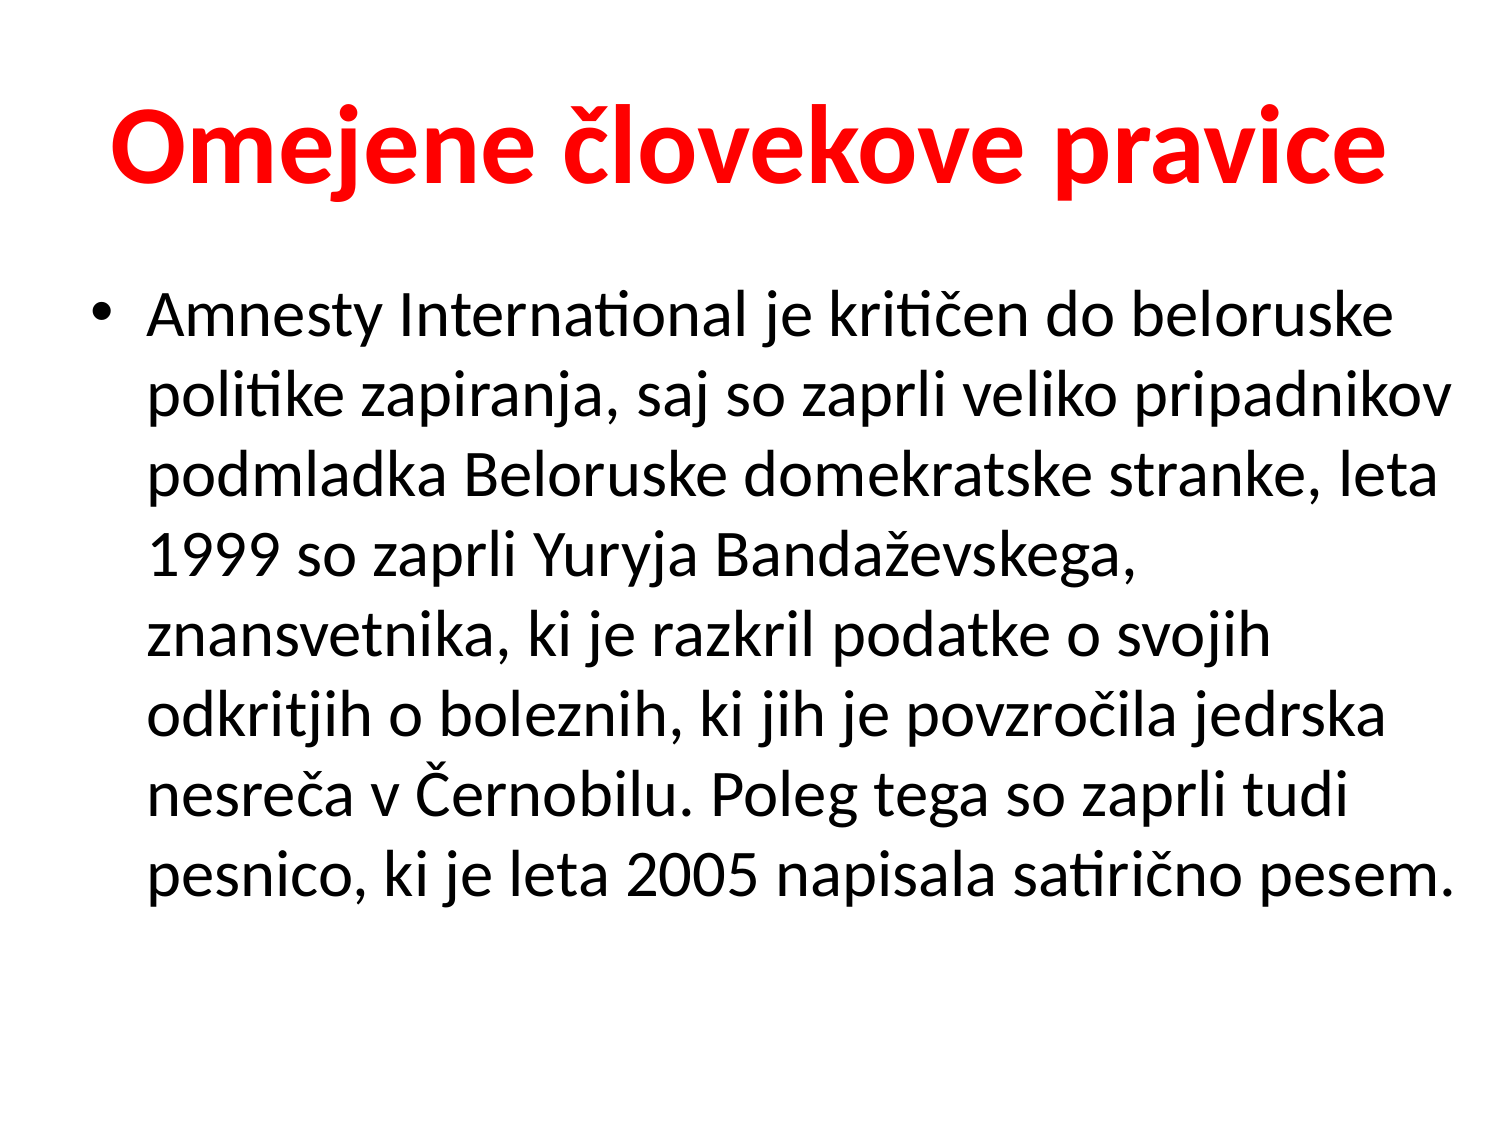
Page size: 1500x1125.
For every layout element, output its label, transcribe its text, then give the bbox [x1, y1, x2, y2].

title Omejene človekove pravice [75, 45, 1425, 233]
list Amnesty International je kritičen do beloruske politike zapiranja, saj so zaprli veliko pripadnikov podmladka Beloruske domekratske stranke, leta 1999 so zaprli Yuryja Bandaževskega, znansvetnika, ki je razkril podatke o svojih odkritjih o boleznih, ki jih je povzročila jedrska nesreča v Černobilu. Poleg tega so zaprli tudi pesnico, ki je leta 2005 napisala satirično pesem. [75, 262, 1500, 1005]
